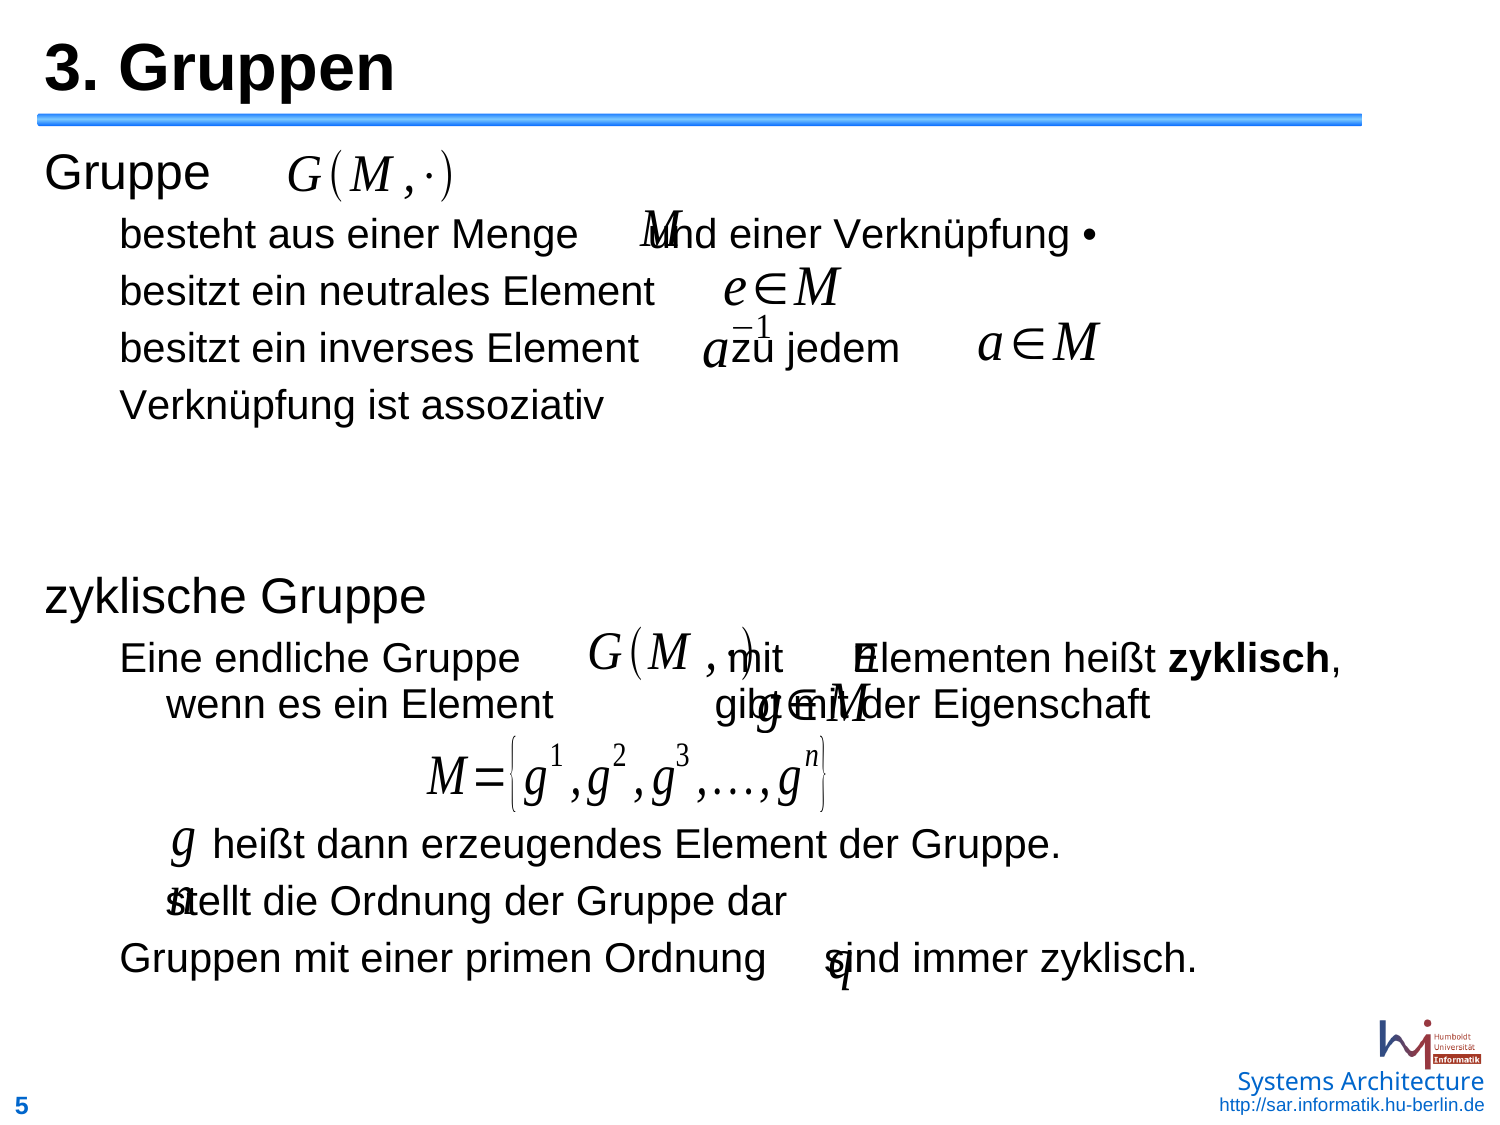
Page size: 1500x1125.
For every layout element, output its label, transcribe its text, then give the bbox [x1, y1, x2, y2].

chart [970, 307, 1108, 373]
chart [279, 141, 461, 204]
chart [415, 620, 886, 812]
list zyklische Gruppe Eine endliche Gruppe mit Elementen heißt zyklisch, wenn es ein Element gibt mit der Eigenschaft heißt dann erzeugendes Element der Gruppe. stellt die Ordnung der Gruppe dar Gruppen mit einer primen Ordnung sind immer zyklisch. [29, 561, 1388, 992]
title 3. Gruppen [29, 11, 1500, 123]
chart [628, 194, 689, 259]
chart [820, 927, 860, 991]
list Gruppe besteht aus einer Menge und einer Verknüpfung • besitzt ein neutrales Element besitzt ein inverses Element zu jedem Verknüpfung ist assoziativ [29, 137, 1500, 473]
picture [1376, 1016, 1483, 1071]
chart [693, 253, 847, 381]
chart [161, 803, 203, 927]
